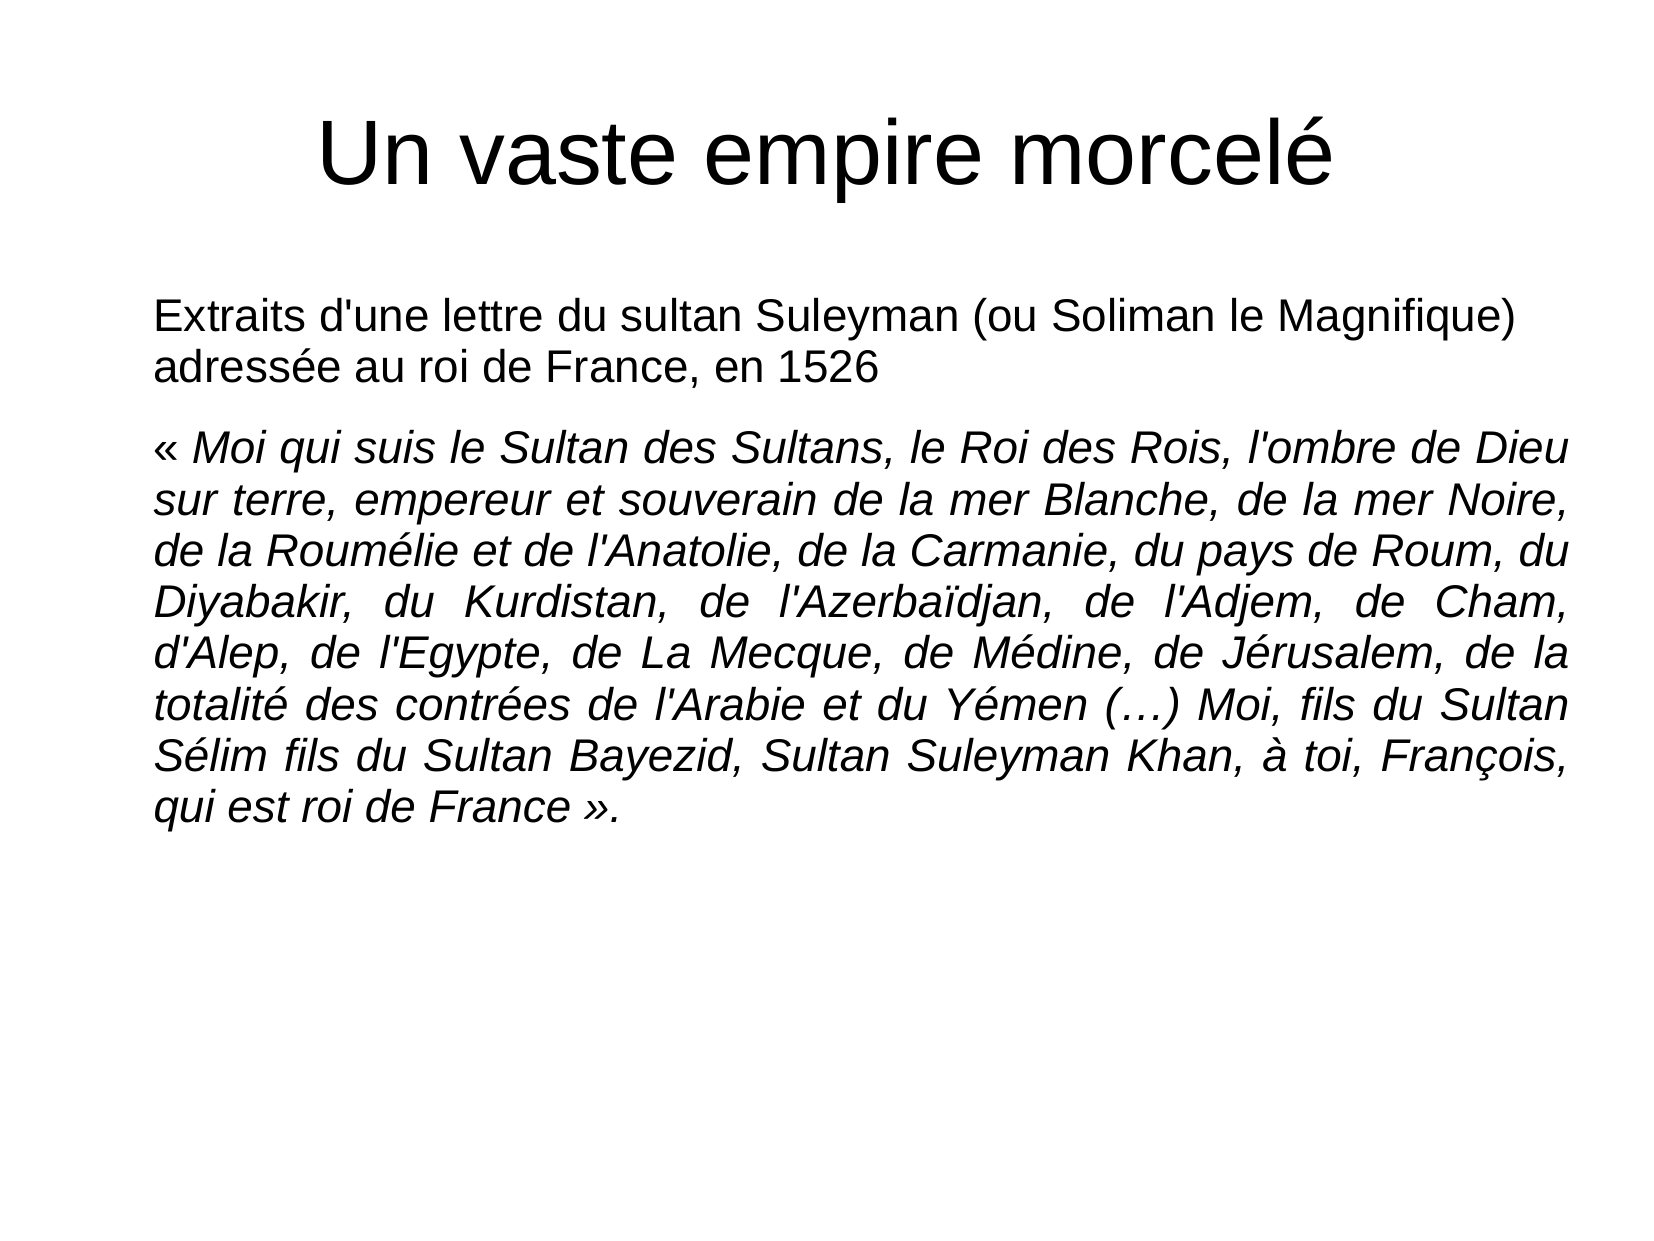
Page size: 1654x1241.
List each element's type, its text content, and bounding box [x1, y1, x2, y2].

title Un vaste empire morcelé [82, 49, 1571, 257]
list Extraits d'une lettre du sultan Suleyman (ou Soliman le Magnifique) adressée au roi de France, en 1526 « Moi qui suis le Sultan des Sultans, le Roi des Rois, l'ombre de Dieu sur terre, empereur et souverain de la mer Blanche, de la mer Noire, de la Roumélie et de l'Anatolie, de la Carmanie, du pays de Roum, du Diyabakir, du Kurdistan, de l'Azerbaïdjan, de l'Adjem, de Cham, d'Alep, de l'Egypte, de La Mecque, de Médine, de Jérusalem, de la totalité des contrées de l'Arabie et du Yémen (…) Moi, fils du Sultan Sélim fils du Sultan Bayezid, Sultan Suleyman Khan, à toi, François, qui est roi de France ». [82, 290, 1571, 1109]
